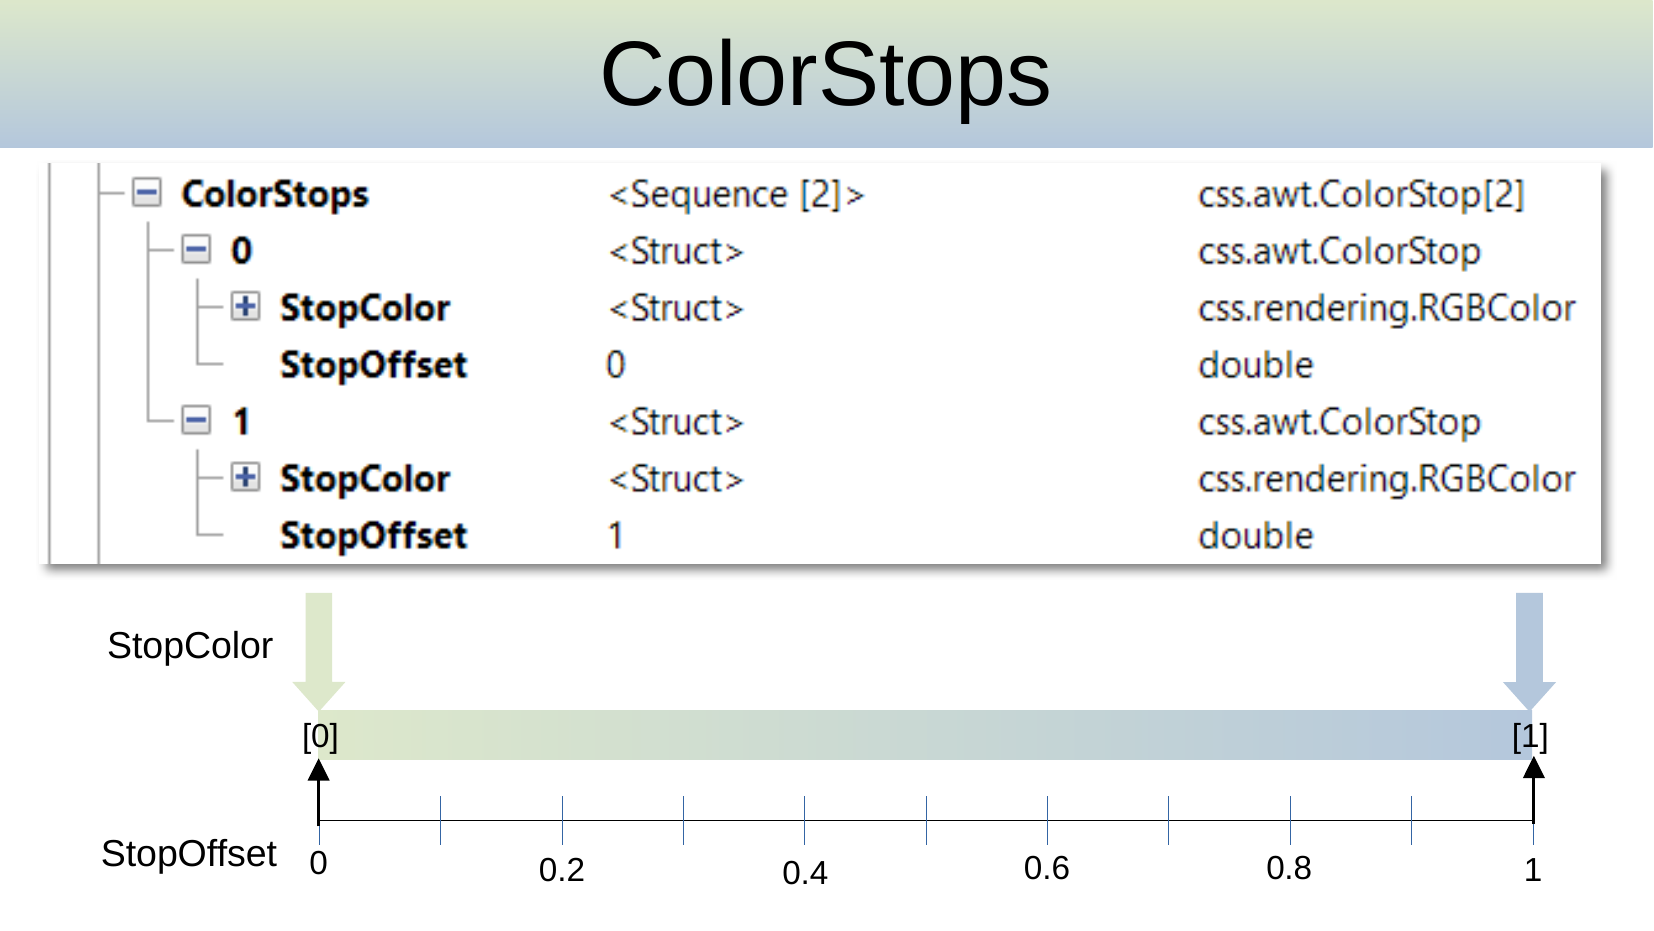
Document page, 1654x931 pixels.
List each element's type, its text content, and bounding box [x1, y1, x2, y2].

text_box [0] [302, 714, 340, 757]
text_box [1] [1511, 714, 1549, 757]
text_box 1 [1523, 851, 1543, 889]
text_box [292, 592, 1557, 760]
text_box StopColor [92, 617, 289, 675]
text_box 0 [303, 844, 335, 882]
text_box 0.2 [538, 850, 586, 890]
text_box 0.4 [782, 854, 829, 892]
text_box StopOffset [85, 824, 293, 882]
text_box 0.6 [1023, 850, 1071, 888]
title ColorStops [0, 0, 1653, 148]
text_box 0.8 [1266, 849, 1313, 888]
picture [39, 163, 1601, 564]
